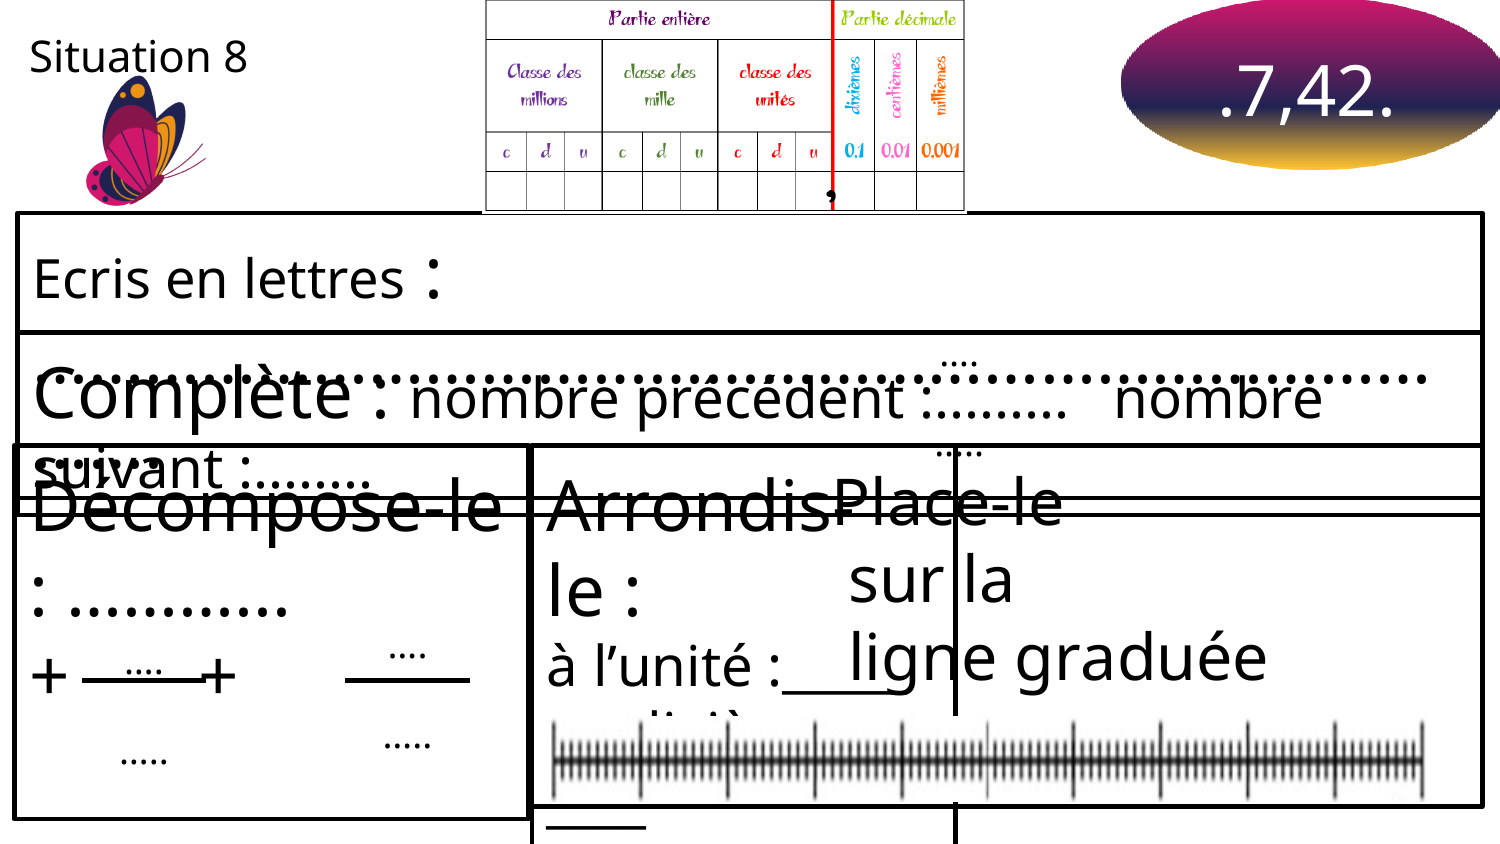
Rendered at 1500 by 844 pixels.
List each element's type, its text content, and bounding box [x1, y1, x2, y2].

text_box Décompose-le : ………... + + [14, 445, 529, 820]
picture [482, 0, 967, 214]
text_box Complète : nombre précédent :......... nombre suivant :........ [1022, 332, 1483, 443]
text_box …. ….. [897, 314, 1022, 482]
text_box Décompose-le : ………... + + [20, 449, 529, 513]
text_box Ecris en lettres : ………………………………………………………………………. [17, 213, 1483, 330]
text_box Situation 8 [14, 13, 269, 97]
picture [1080, 0, 1500, 186]
text_box …. ….. [81, 622, 207, 789]
text_box .7,42. [1130, 30, 1500, 147]
text_box …. ….. [345, 606, 470, 774]
text_box Place-le sur la ligne graduée [531, 445, 1483, 807]
picture [35, 97, 253, 211]
text_box Complète : nombre précédent :......... nombre suivant :........ [17, 332, 897, 449]
